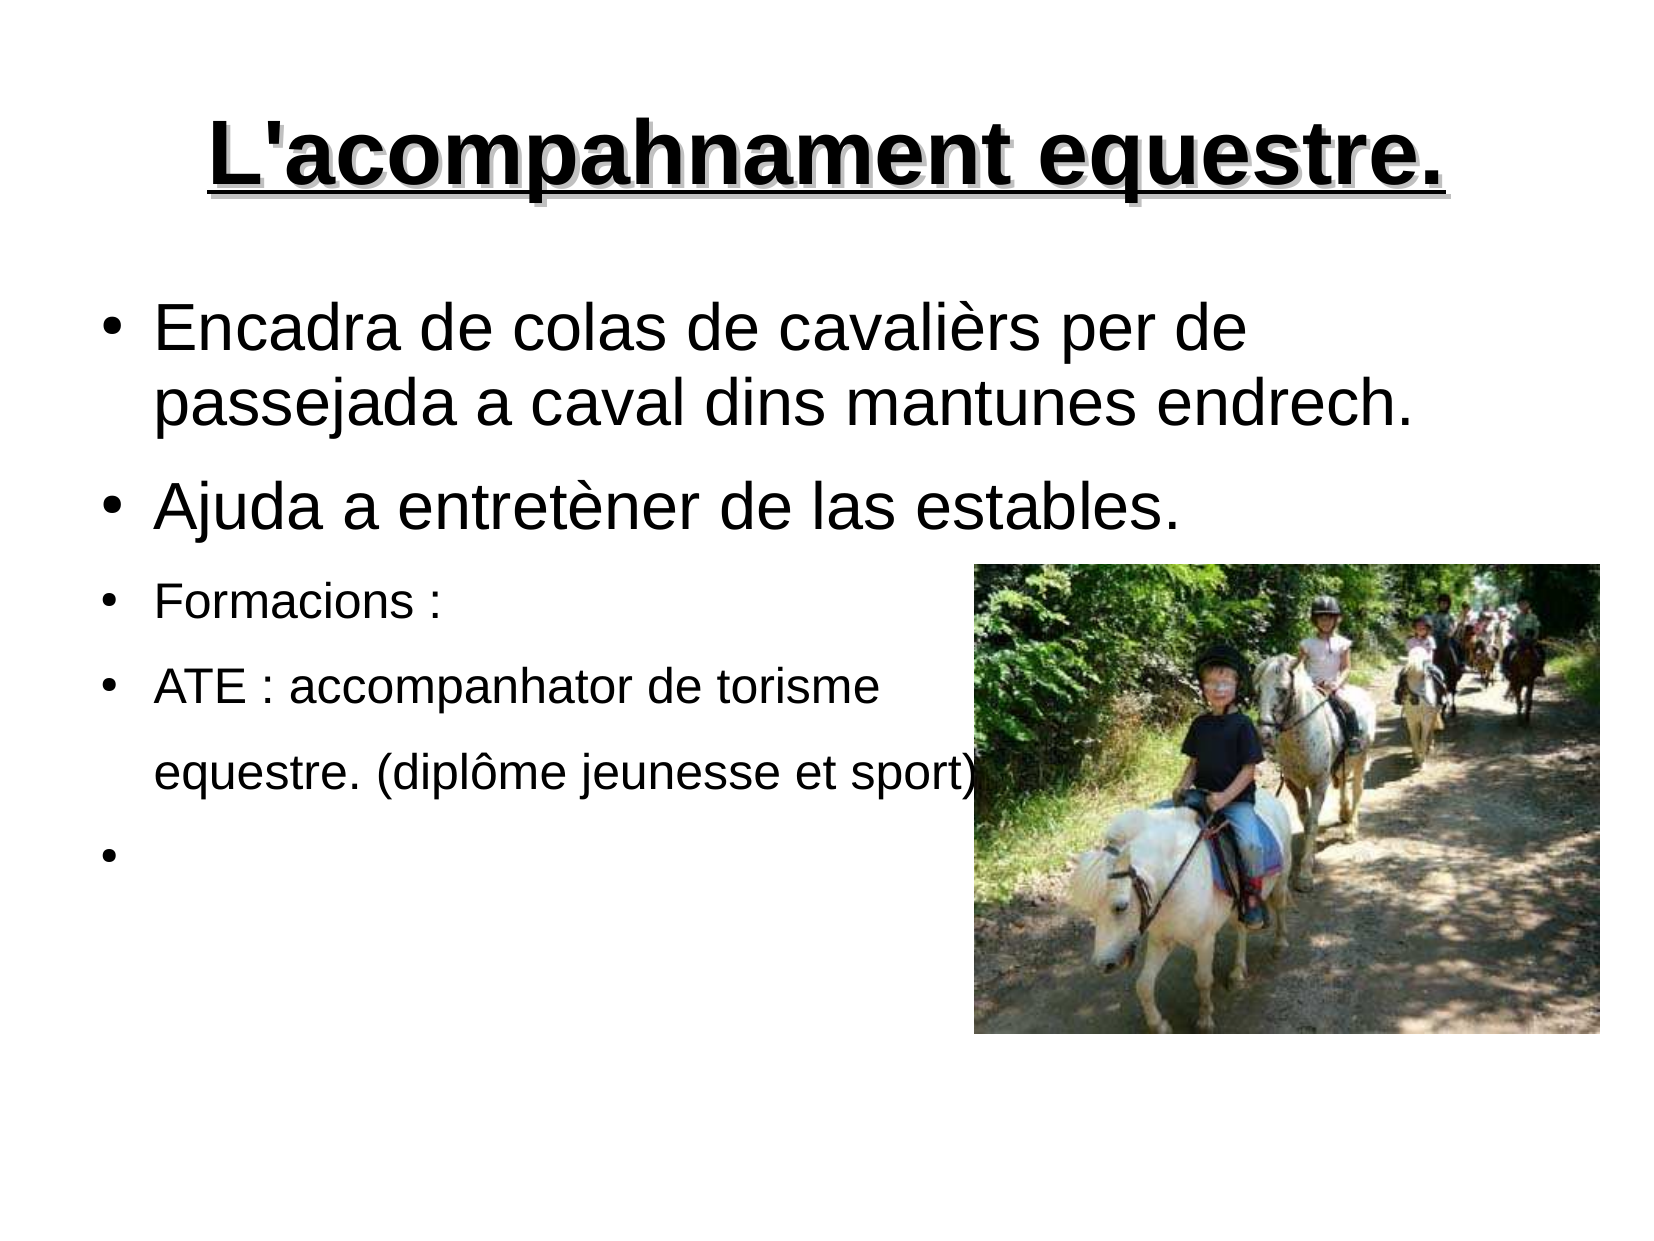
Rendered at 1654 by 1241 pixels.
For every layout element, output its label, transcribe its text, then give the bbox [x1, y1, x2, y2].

picture [974, 564, 1600, 1034]
title L'acompahnament equestre. [82, 49, 1571, 257]
list Encadra de colas de cavalièrs per de passejada a caval dins mantunes endrech. Ajuda a entretèner de las estables. Formacions : ATE : accompanhator de torisme equestre. (diplôme jeunesse et sport) [82, 290, 1571, 1109]
